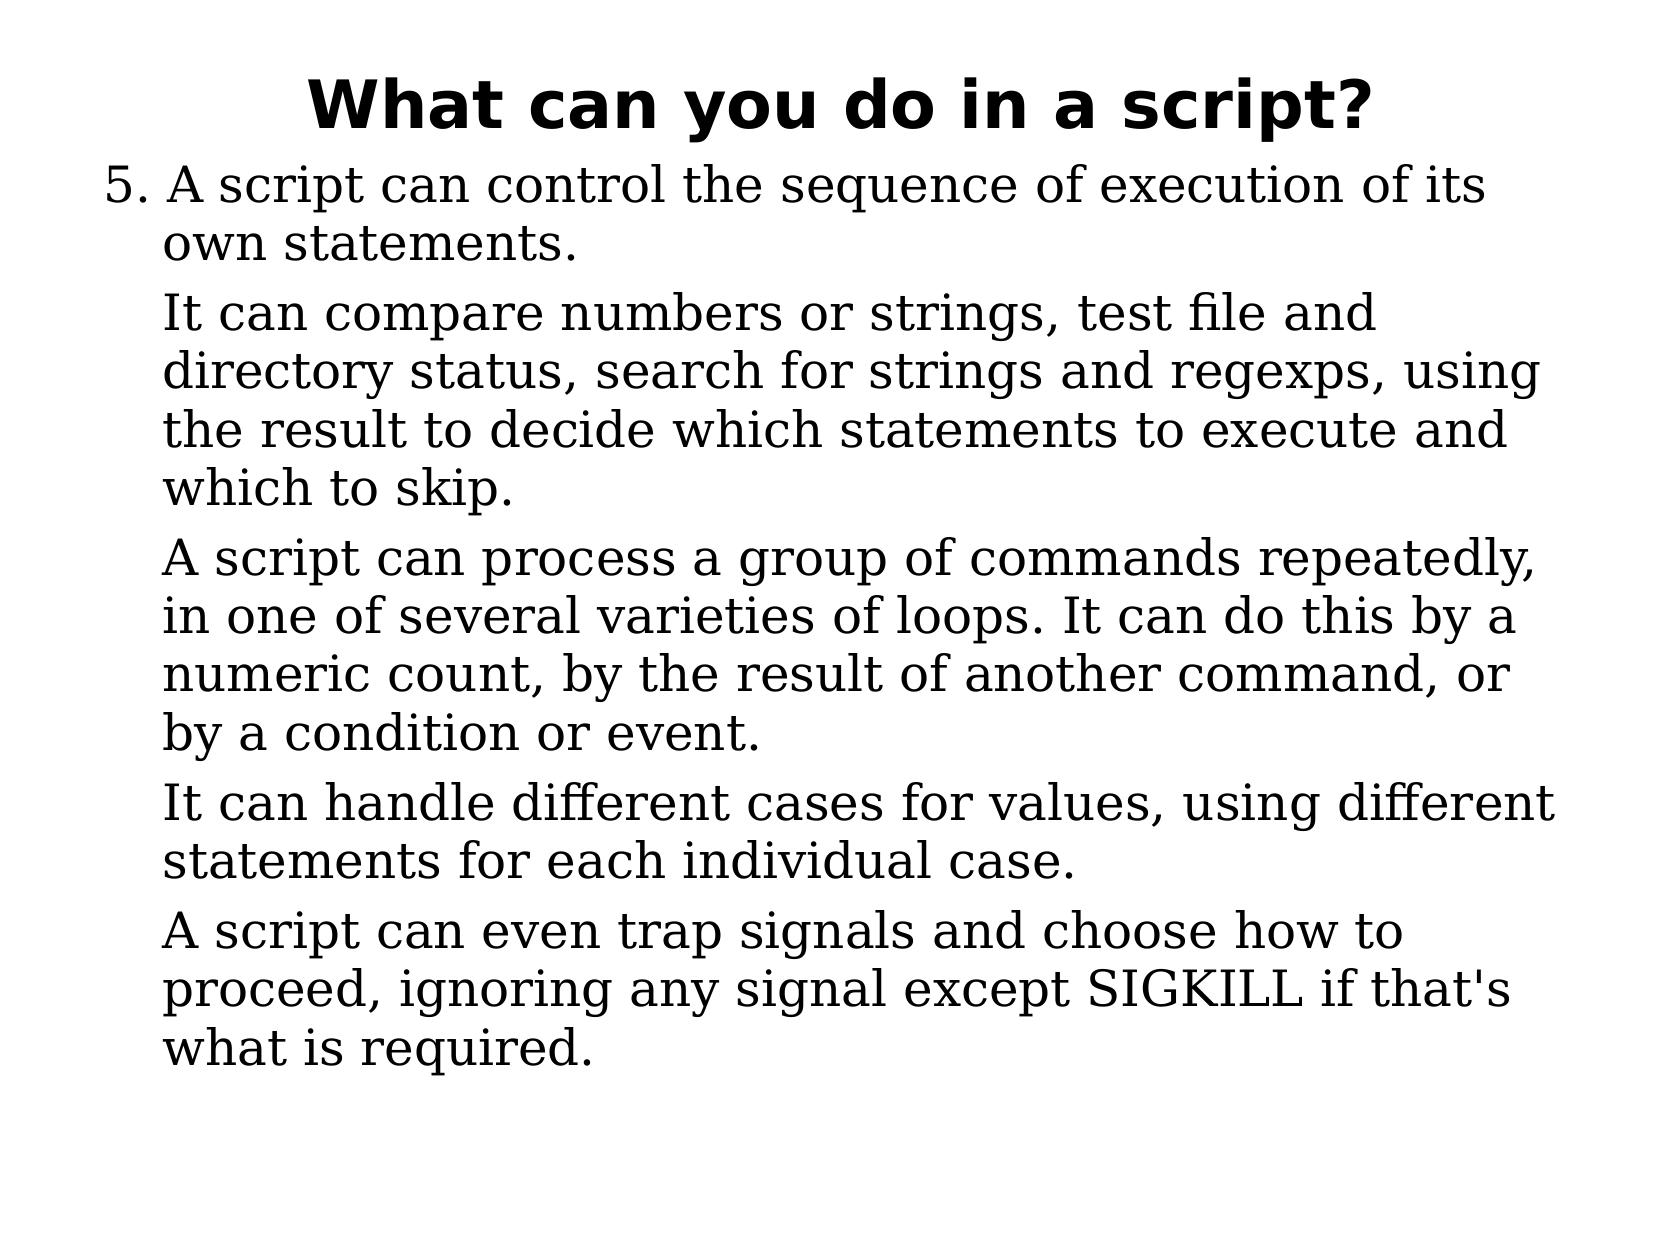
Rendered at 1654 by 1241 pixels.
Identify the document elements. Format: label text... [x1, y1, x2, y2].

text_box What can you do in a script? 5. A script can control the sequence of execution of its own statements. It can compare numbers or strings, test file and directory status, search for strings and regexps, using the result to decide which statements to execute and which to skip. A script can process a group of commands repeatedly, in one of several varieties of loops. It can do this by a numeric count, by the result of another command, or by a condition or event. It can handle different cases for values, using different statements for each individual case. A script can even trap signals and choose how to proceed, ignoring any signal except SIGKILL if that's what is required. [59, 59, 1595, 1085]
